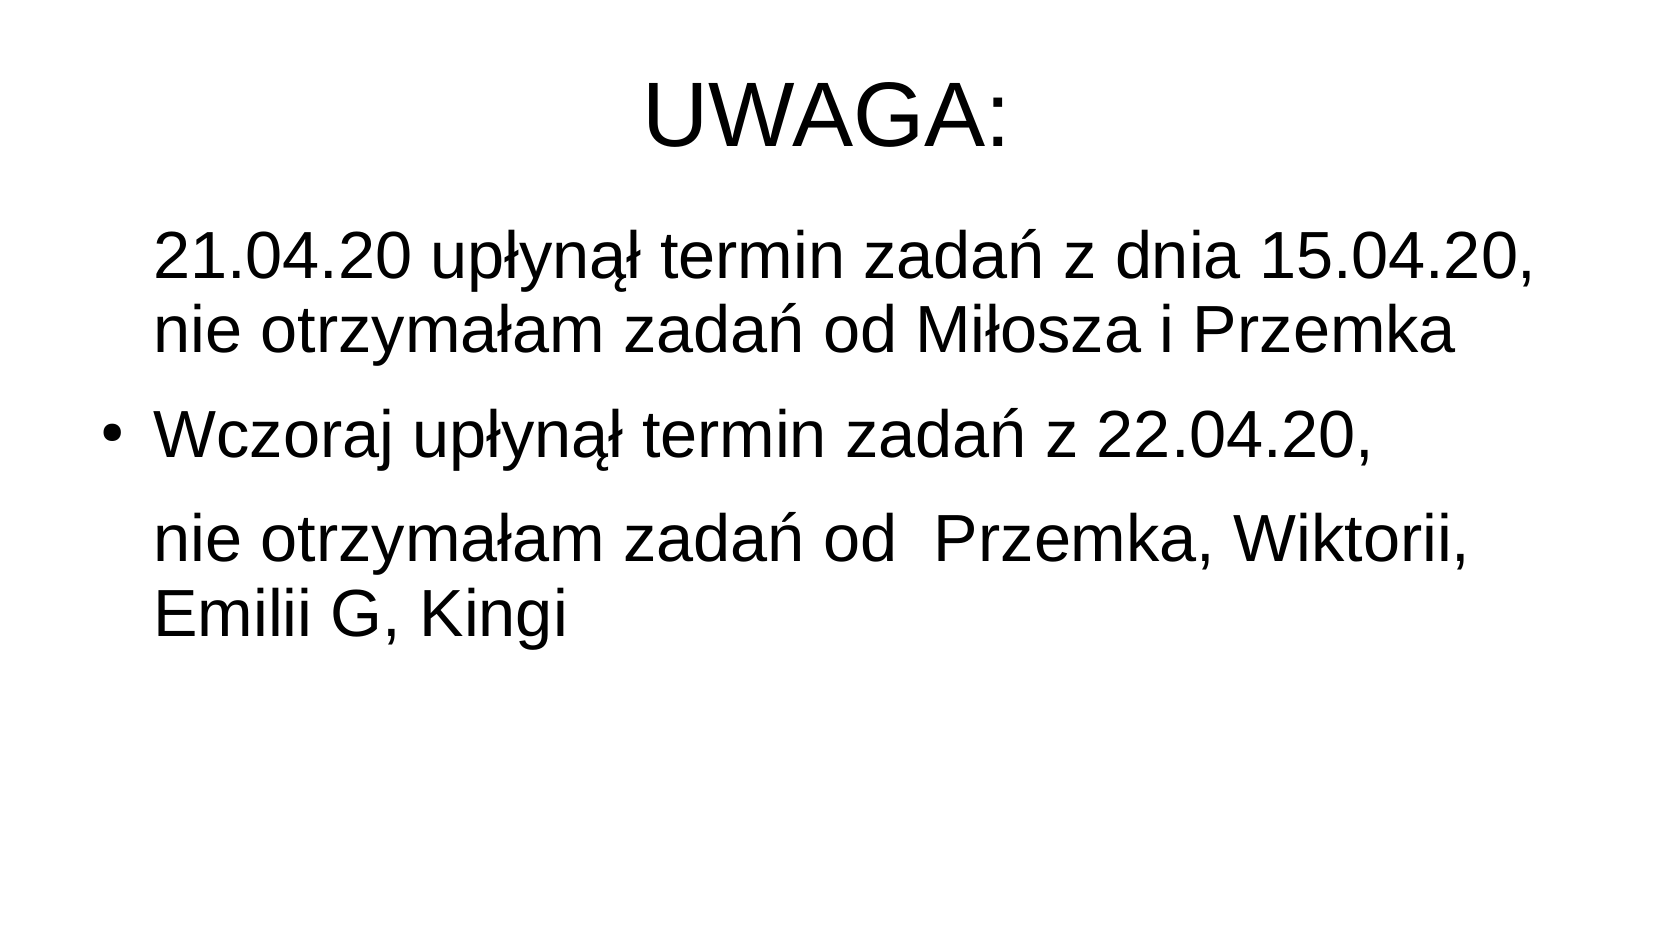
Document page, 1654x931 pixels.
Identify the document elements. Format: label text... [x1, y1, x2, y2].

title UWAGA: [82, 37, 1571, 193]
list 21.04.20 upłynął termin zadań z dnia 15.04.20, nie otrzymałam zadań od Miłosza i Przemka Wczoraj upłynął termin zadań z 22.04.20, nie otrzymałam zadań od Przemka, Wiktorii, Emilii G, Kingi [82, 217, 1571, 758]
